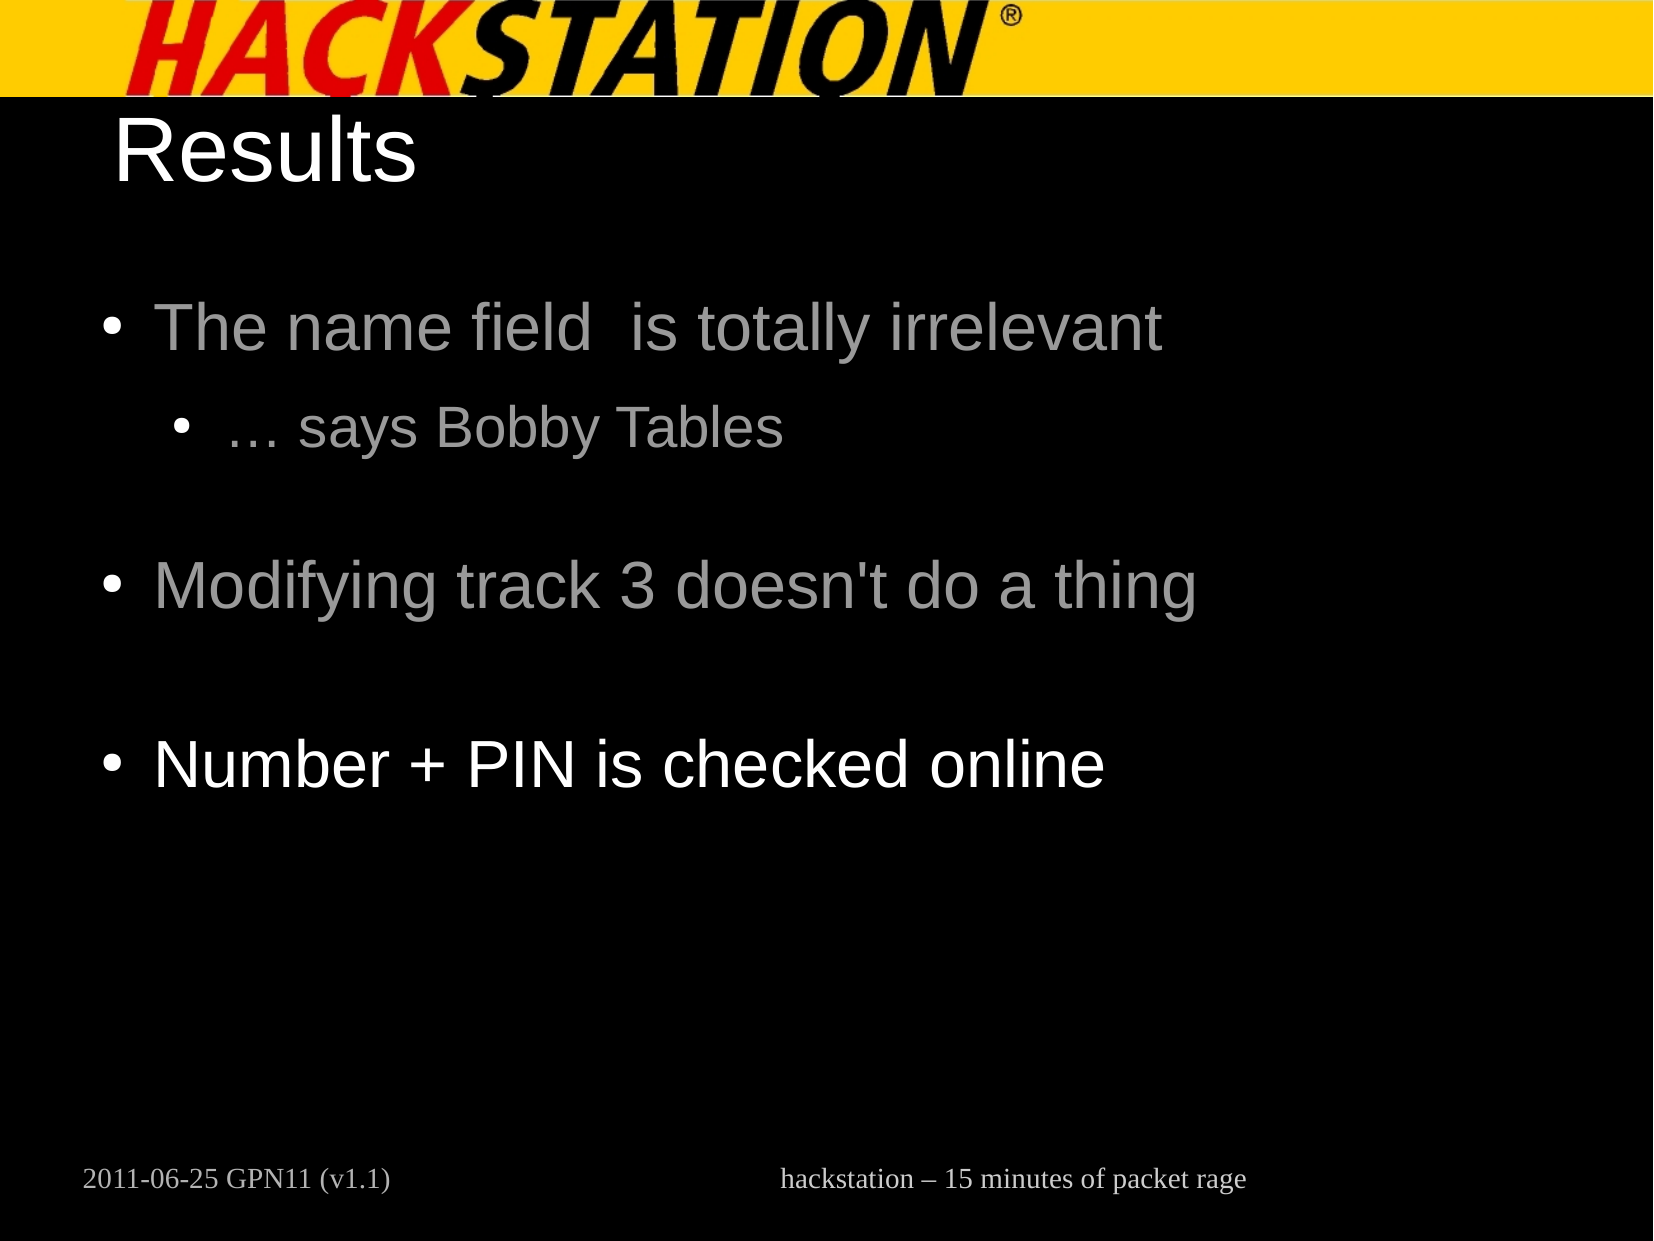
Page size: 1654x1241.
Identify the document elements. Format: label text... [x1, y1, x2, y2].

list The name field is totally irrelevant … says Bobby Tables Modifying track 3 doesn't do a thing Number + PIN is checked online [82, 290, 1571, 1109]
title Results [112, 75, 1571, 226]
picture [0, 0, 1653, 97]
